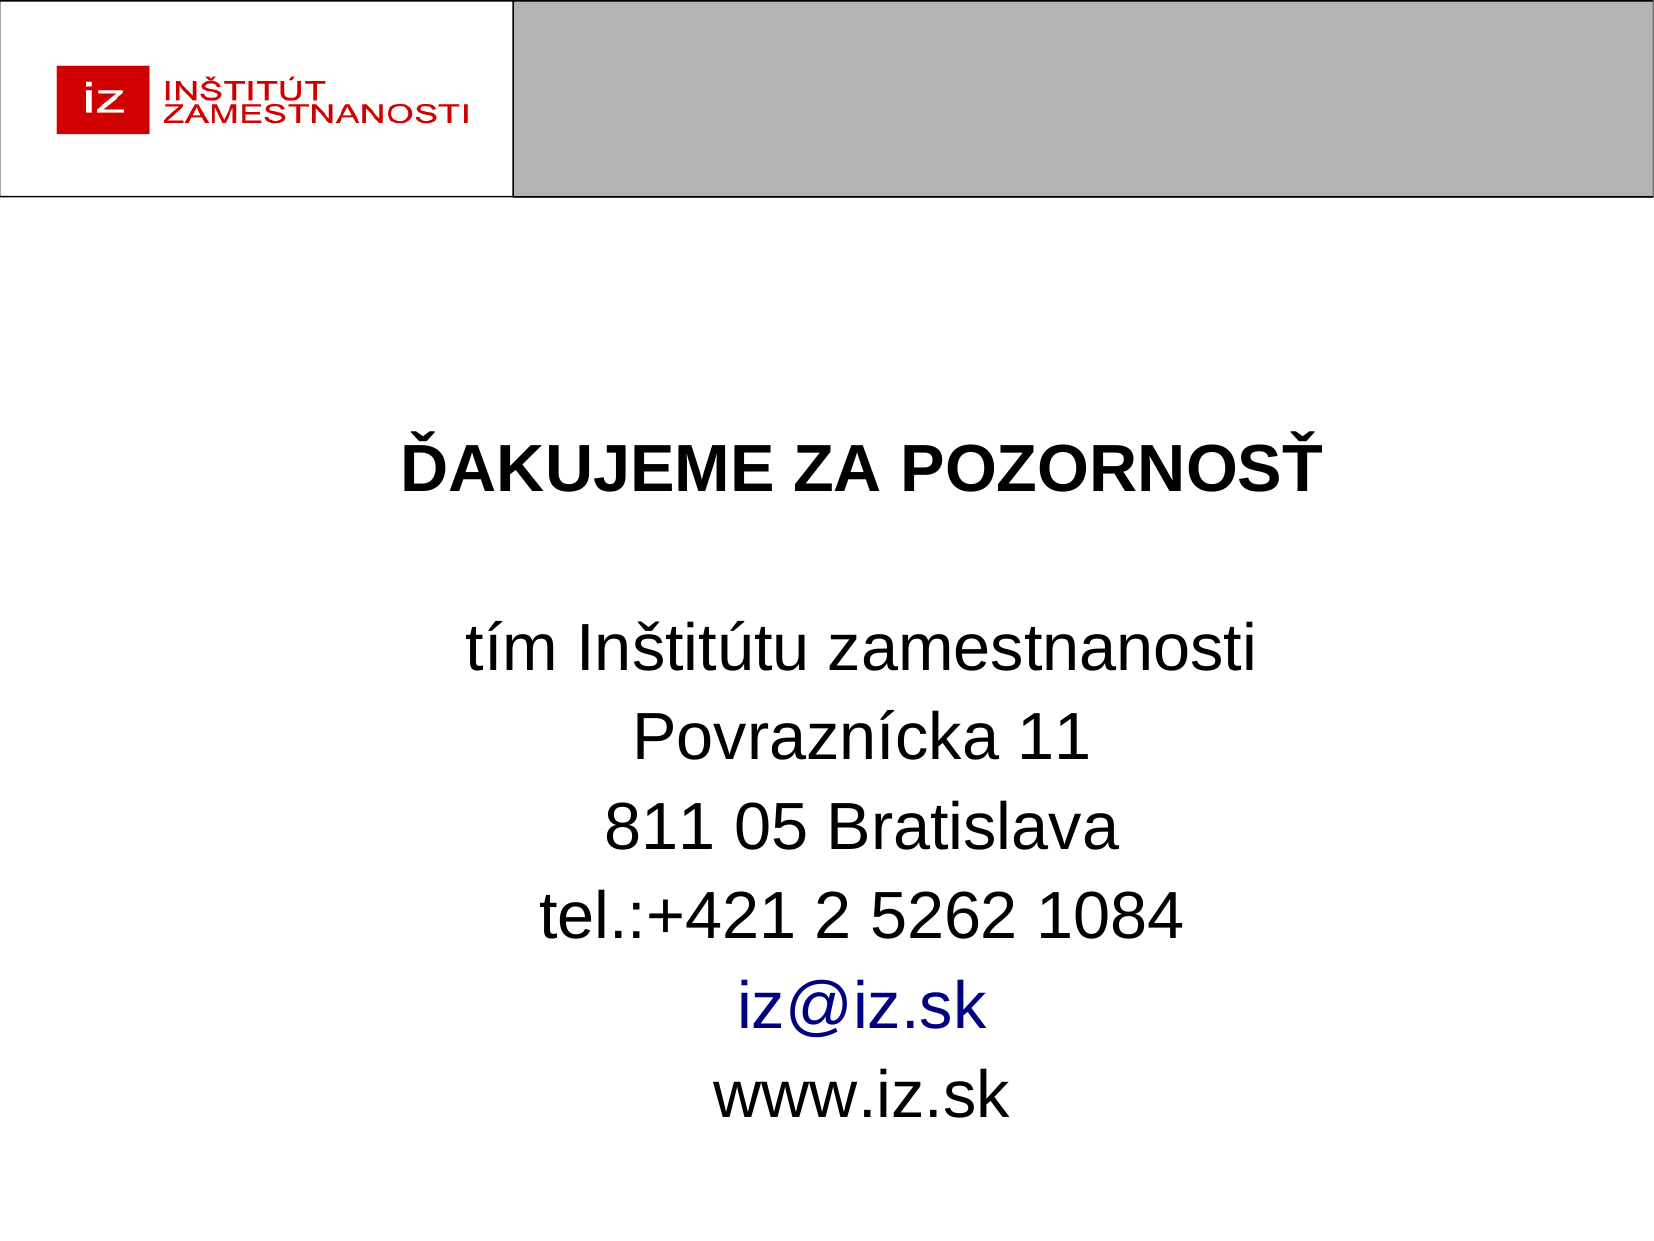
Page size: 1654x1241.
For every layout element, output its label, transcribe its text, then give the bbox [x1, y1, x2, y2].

text_box [0, 0, 1654, 197]
picture [5, 6, 513, 190]
list ĎAKUJEME ZA POZORNOSŤ tím Inštitútu zamestnanosti Povraznícka 11 811 05 Bratislava tel.:+421 2 5262 1084 iz@iz.sk www.iz.sk [147, 340, 1560, 1130]
